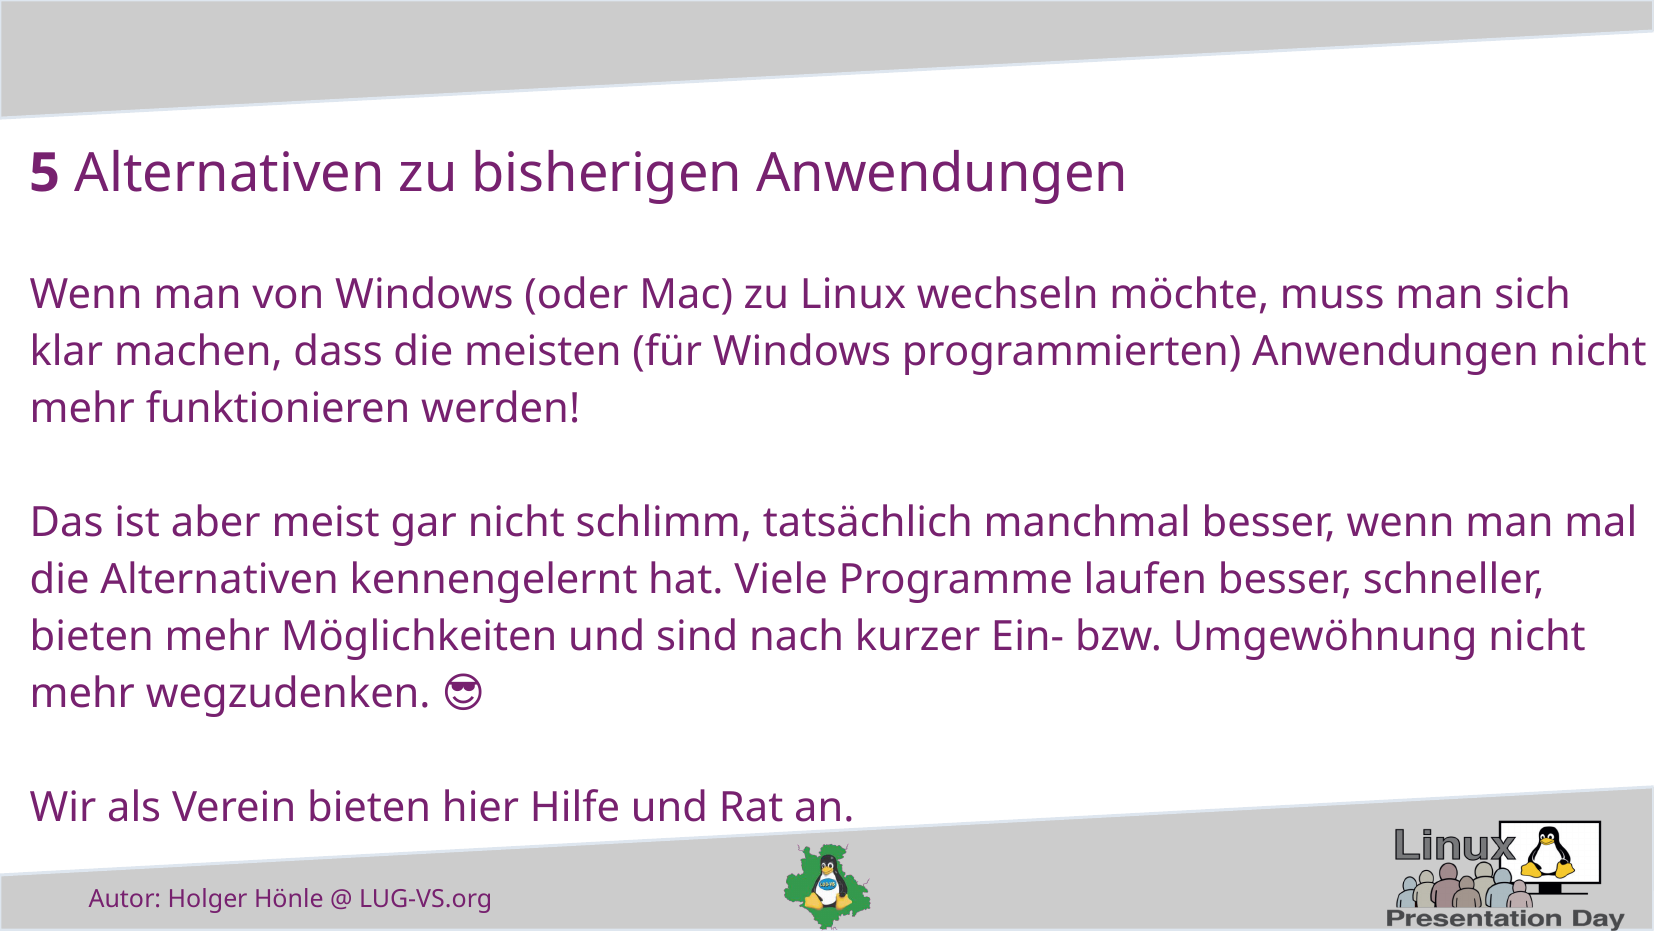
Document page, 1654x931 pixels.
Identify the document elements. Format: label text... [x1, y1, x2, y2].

picture [781, 886, 873, 931]
subtitle 5 Alternativen zu bisherigen Anwendungen Wenn man von Windows (oder Mac) zu Linux wechseln möchte, muss man sich klar machen, dass die meisten (für Windows programmierten) Anwendungen nicht mehr funktionieren werden! Das ist aber meist gar nicht schlimm, tatsächlich manchmal besser, wenn man mal die Alternativen kennengelernt hat. Viele Programme laufen besser, schneller, bieten mehr Möglichkeiten und sind nach kurzer Ein- bzw. Umgewöhnung nicht mehr wegzudenken. 😎 Wir als Verein bieten hier Hilfe und Rat an. [29, 59, 1654, 886]
picture [1387, 886, 1625, 931]
